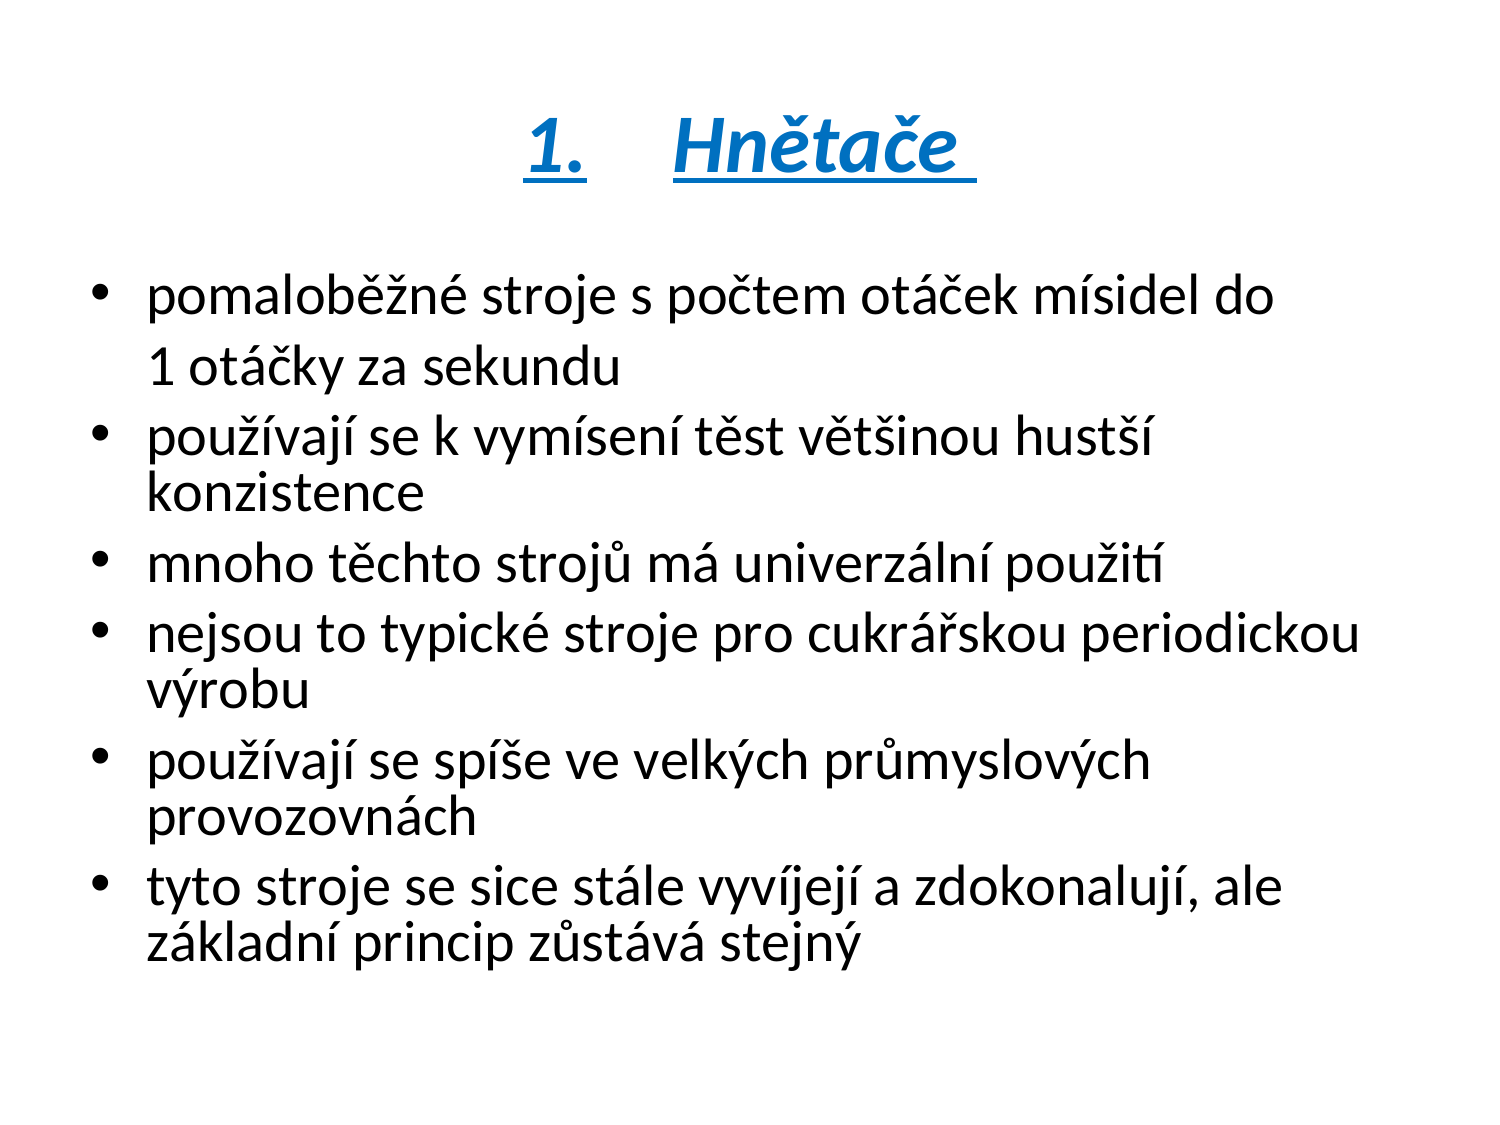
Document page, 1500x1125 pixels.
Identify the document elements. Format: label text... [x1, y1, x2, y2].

list pomaloběžné stroje s počtem otáček mísidel do 1 otáčky za sekundu používají se k vymísení těst většinou hustší konzistence mnoho těchto strojů má univerzální použití nejsou to typické stroje pro cukrářskou periodickou výrobu používají se spíše ve velkých průmyslových provozovnách tyto stroje se sice stále vyvíjejí a zdokonalují, ale základní princip zůstává stejný [75, 262, 1426, 1060]
title 1. Hnětače [75, 0, 1426, 262]
